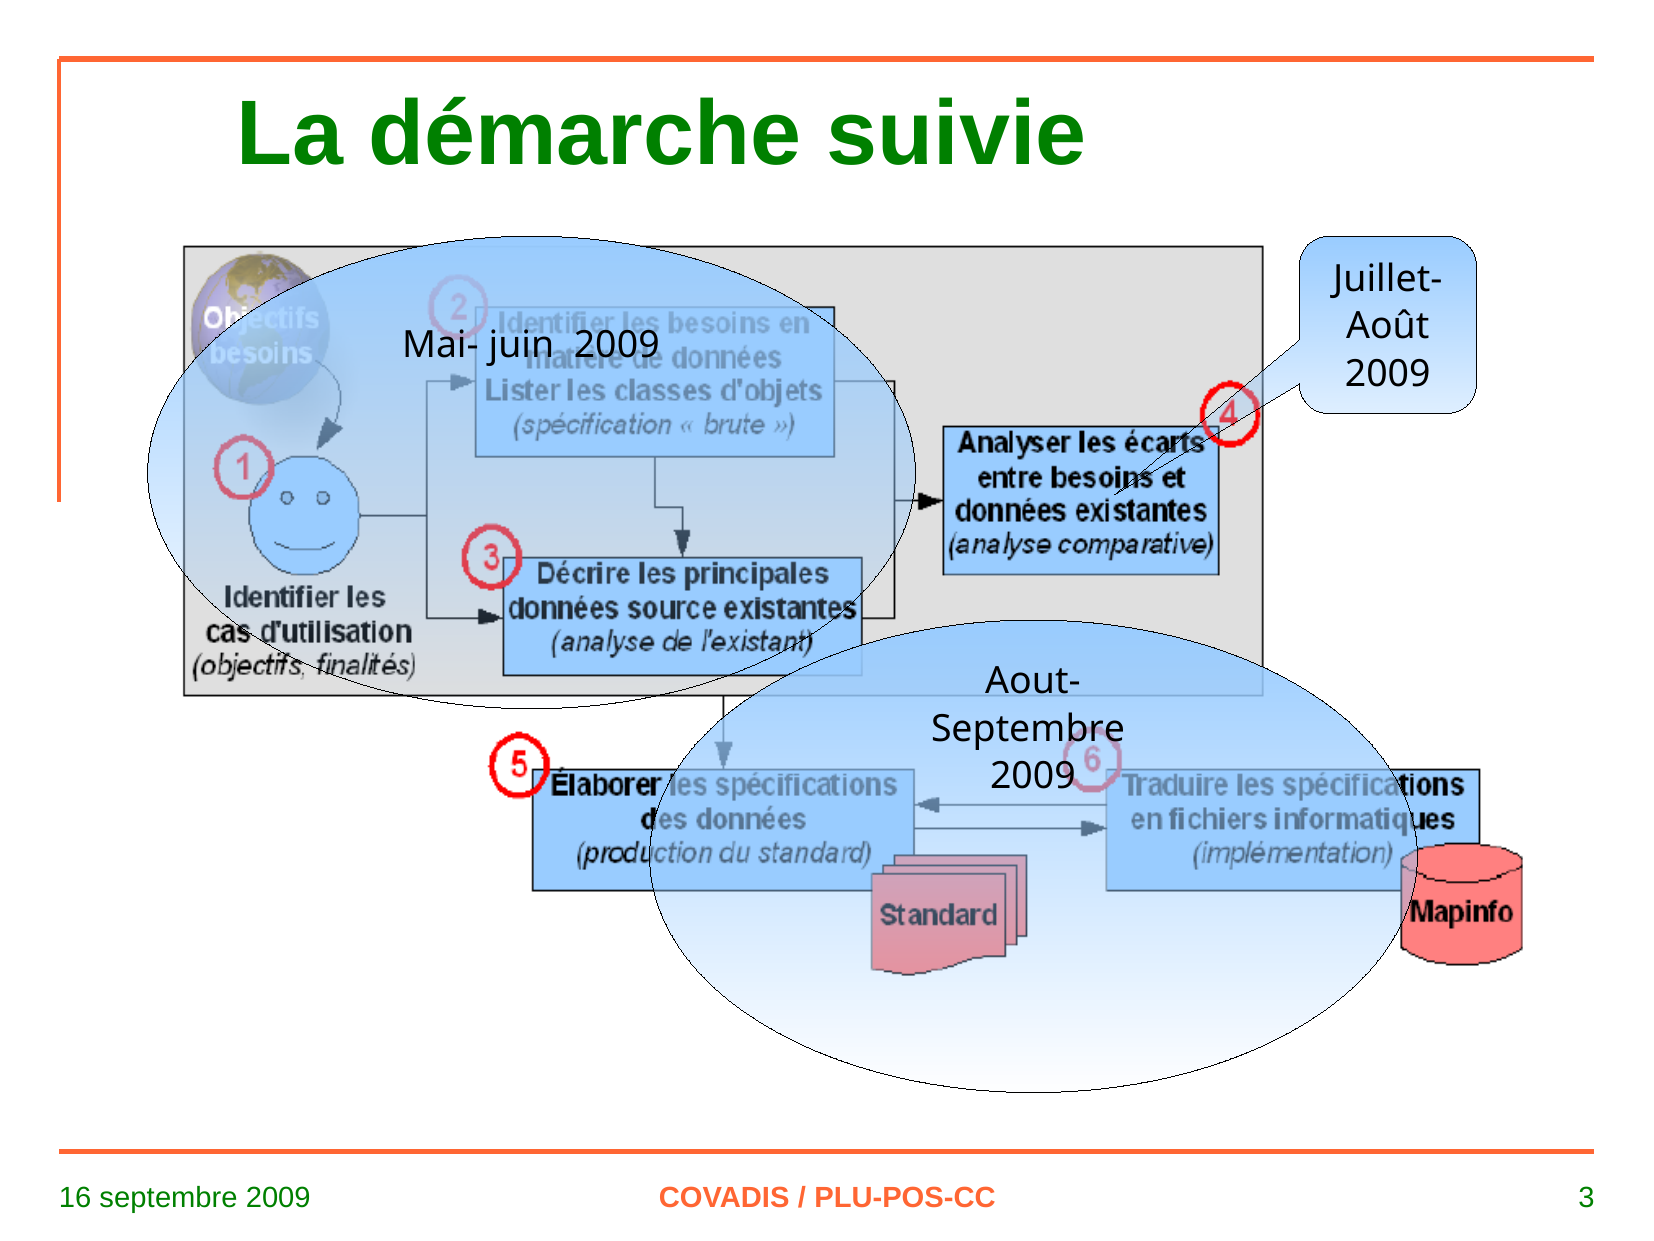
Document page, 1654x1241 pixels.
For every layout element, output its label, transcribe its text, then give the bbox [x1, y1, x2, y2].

text_box [147, 236, 916, 709]
title La démarche suivie [236, 29, 1549, 237]
text_box Mai- juin 2009 [372, 259, 748, 681]
picture [177, 236, 500, 380]
text_box Juillet-Août 2009 [1114, 236, 1477, 495]
picture [177, 236, 1536, 986]
text_box [649, 620, 1418, 1093]
text_box Aout-Septembre 2009 [874, 643, 1250, 1065]
